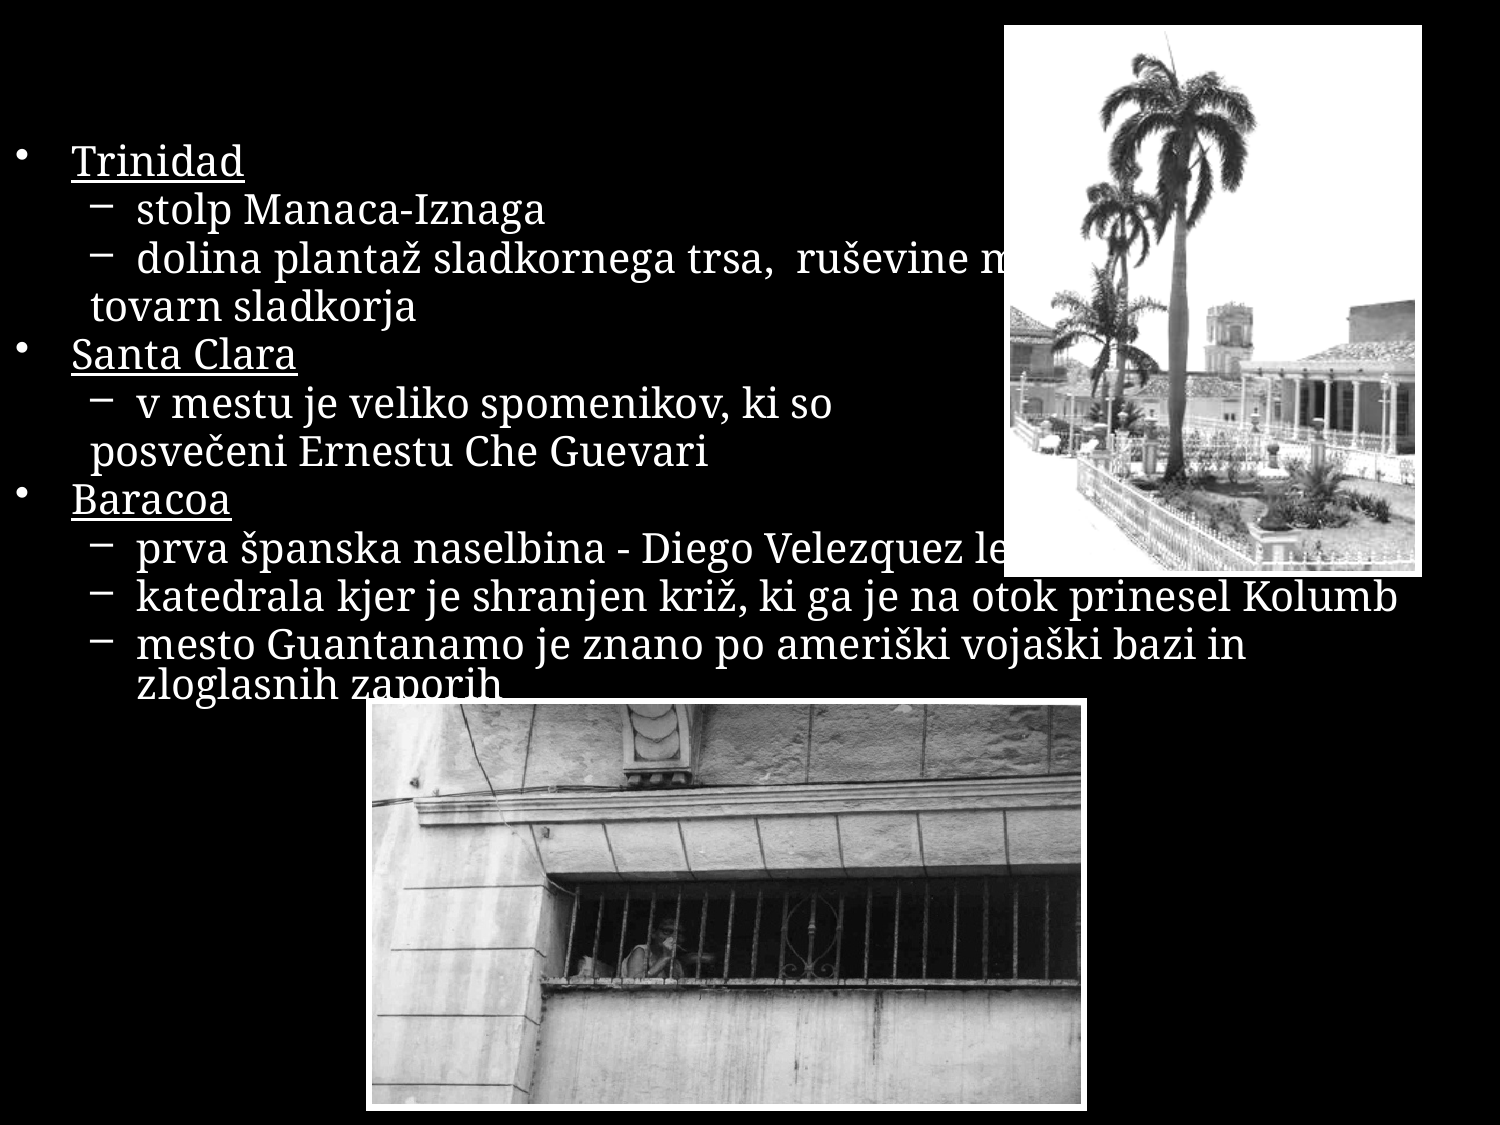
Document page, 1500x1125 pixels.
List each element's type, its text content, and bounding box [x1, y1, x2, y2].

list Trinidad stolp Manaca-Iznaga dolina plantaž sladkornega trsa, ruševine majhnih tovarn sladkorja Santa Clara v mestu je veliko spomenikov, ki so posvečeni Ernestu Che Guevari Baracoa prva španska naselbina - Diego Velezquez leta 1512 katedrala kjer je shranjen križ, ki ga je na otok prinesel Kolumb mesto Guantanamo je znano po ameriški vojaški bazi in zloglasnih zaporih [0, 137, 1418, 1125]
picture [1009, 31, 1416, 572]
picture [372, 704, 1081, 1105]
